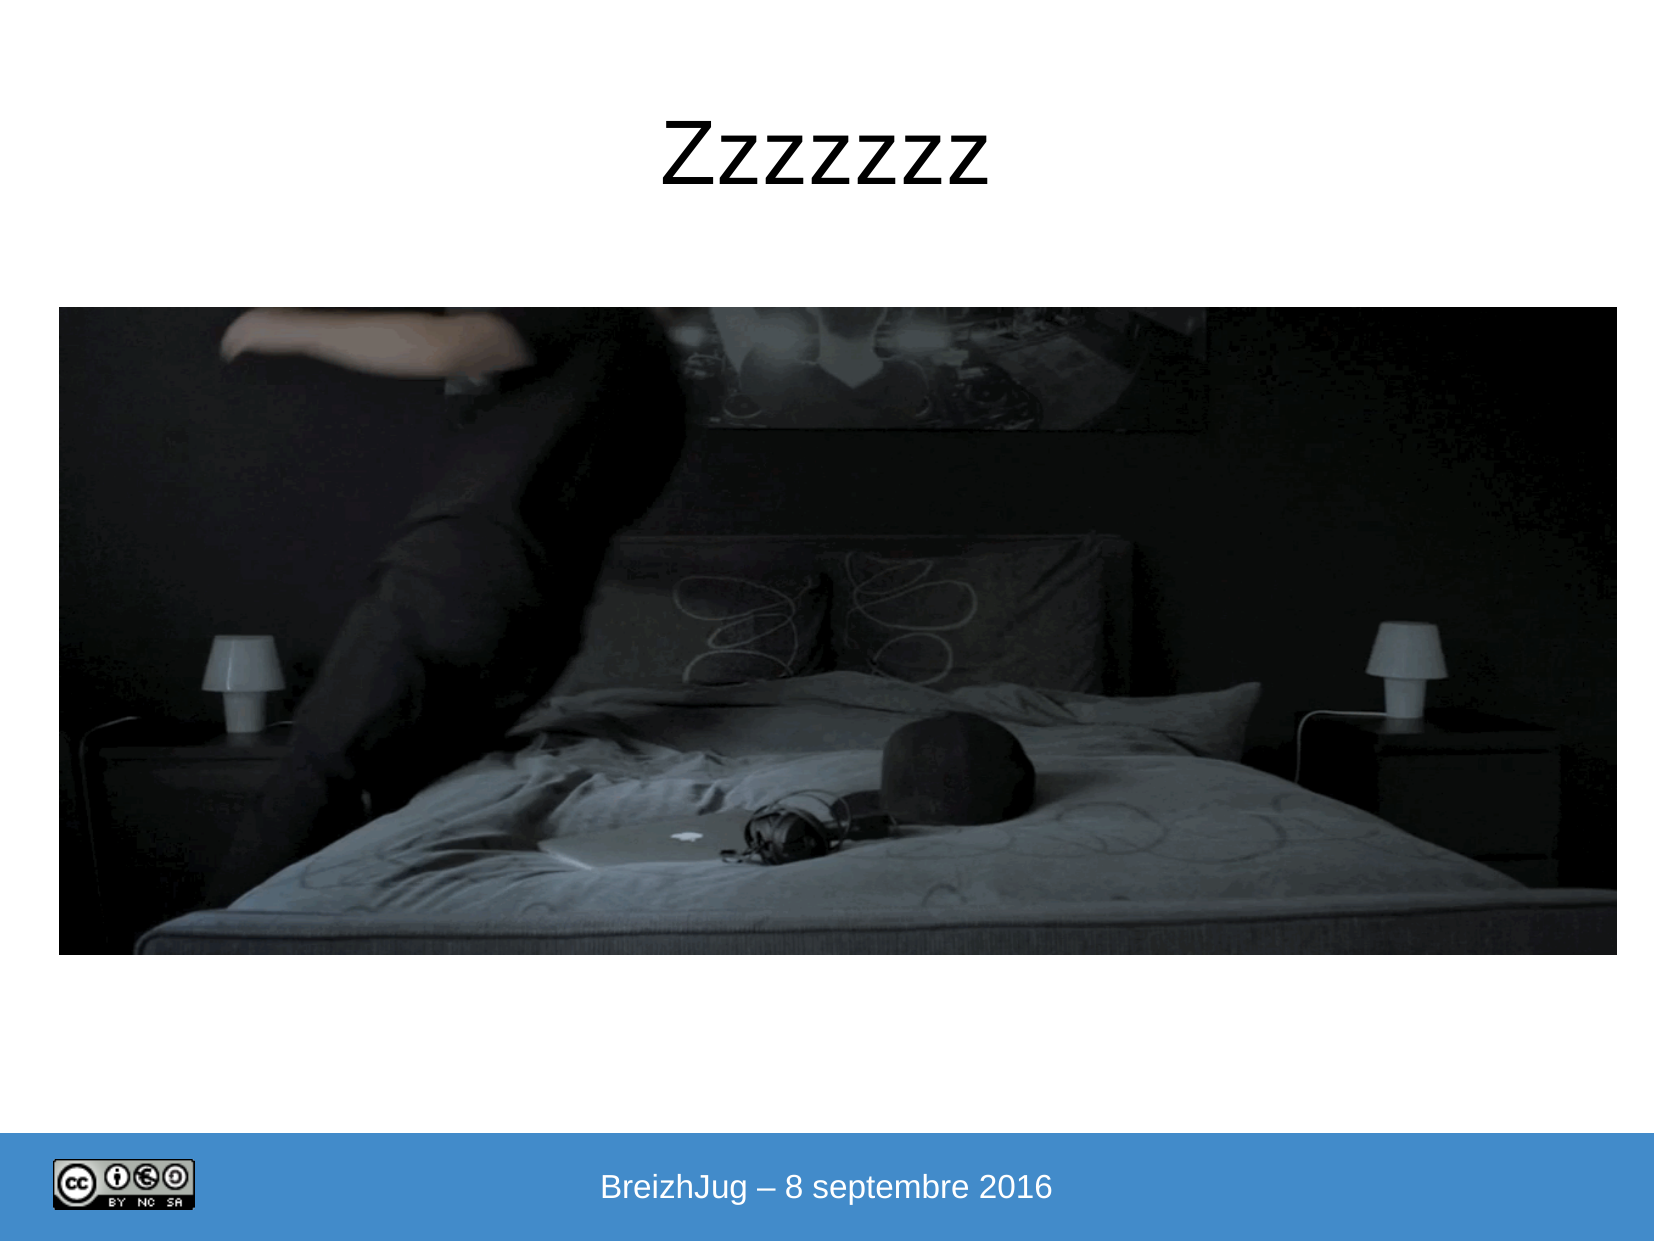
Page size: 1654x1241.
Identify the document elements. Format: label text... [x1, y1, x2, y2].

picture [59, 307, 1617, 955]
title Zzzzzzz [82, 49, 1571, 257]
picture [53, 1159, 195, 1210]
